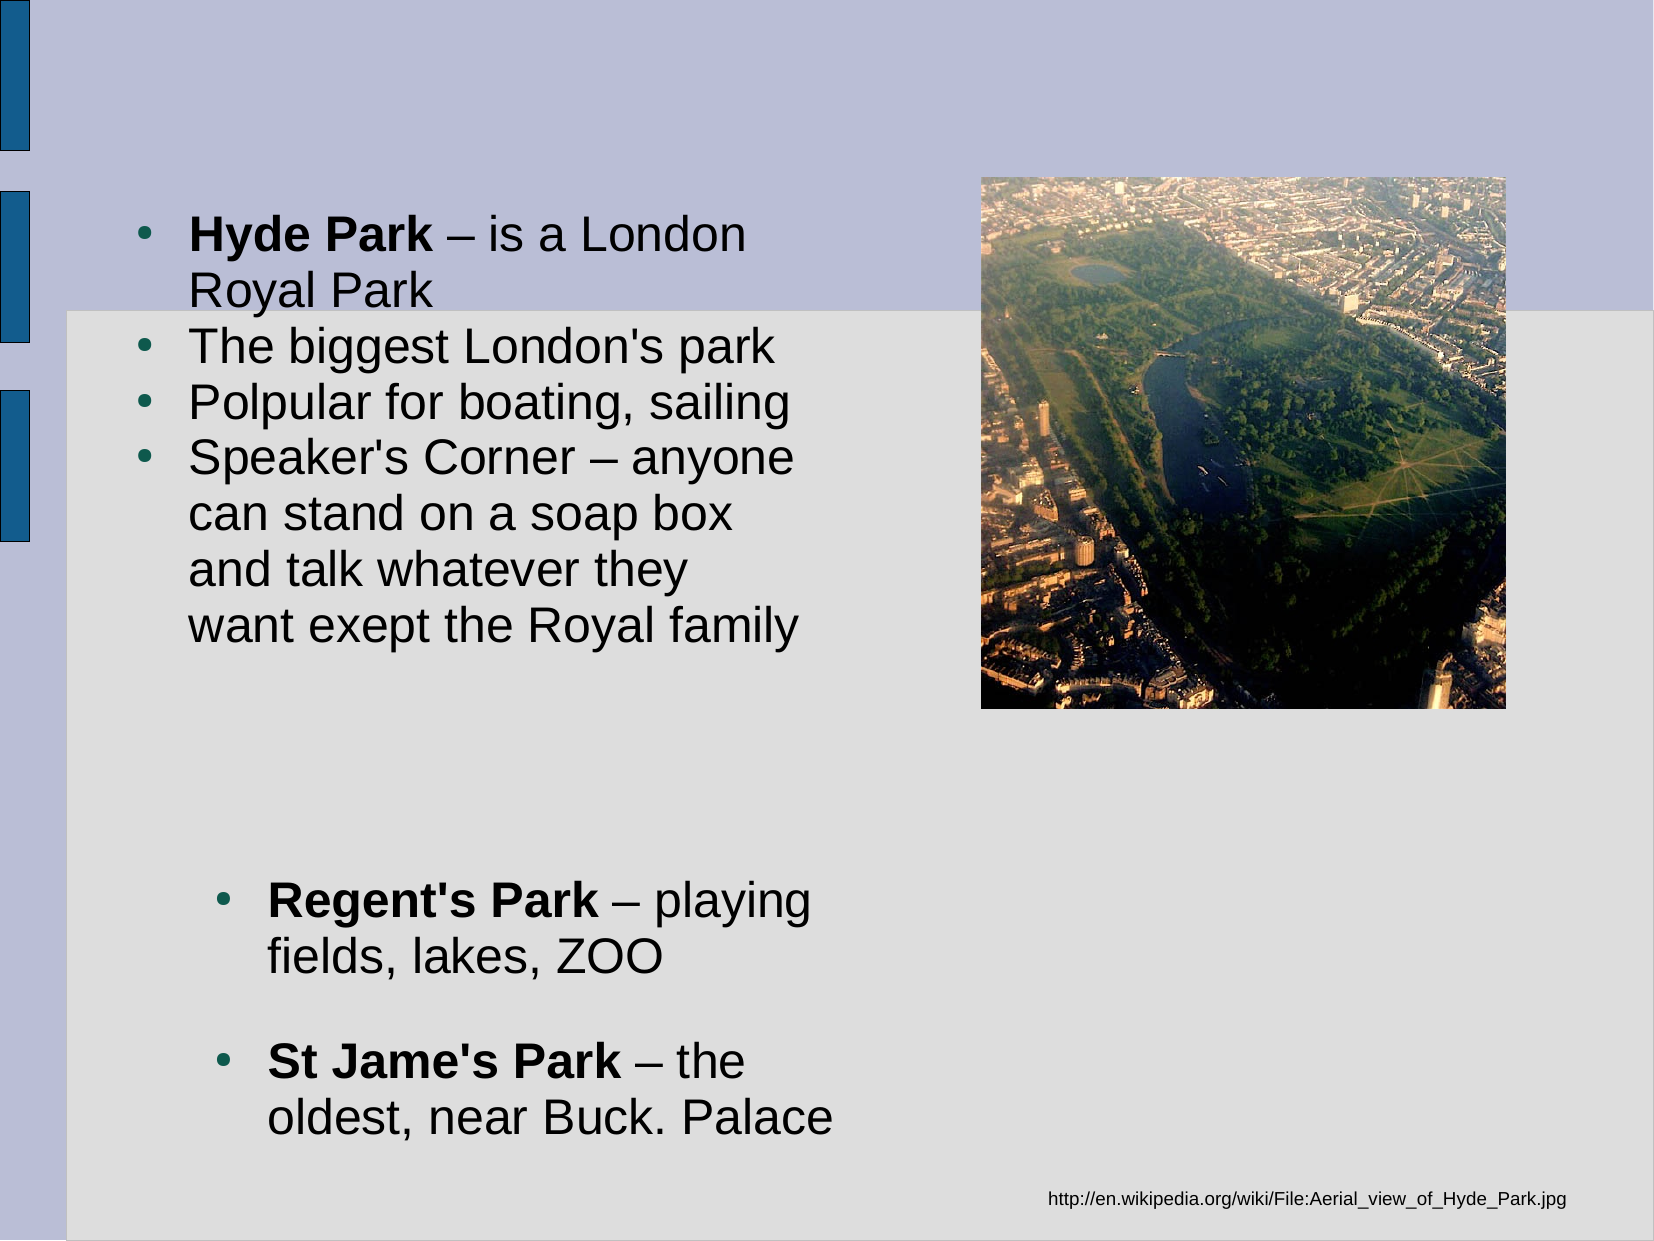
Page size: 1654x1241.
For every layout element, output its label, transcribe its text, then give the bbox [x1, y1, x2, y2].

list Hyde Park – is a London Royal Park The biggest London's park Polpular for boating, sailing Speaker's Corner – anyone can stand on a soap box and talk whatever they want exept the Royal family [118, 206, 808, 1241]
picture [981, 177, 1506, 709]
text_box http://en.wikipedia.org/wiki/File:Aerial_view_of_Hyde_Park.jpg [1033, 1181, 1654, 1239]
list Regent's Park – playing fields, lakes, ZOO [196, 872, 886, 1033]
list St Jame's Park – the oldest, near Buck. Palace [196, 1033, 886, 1241]
